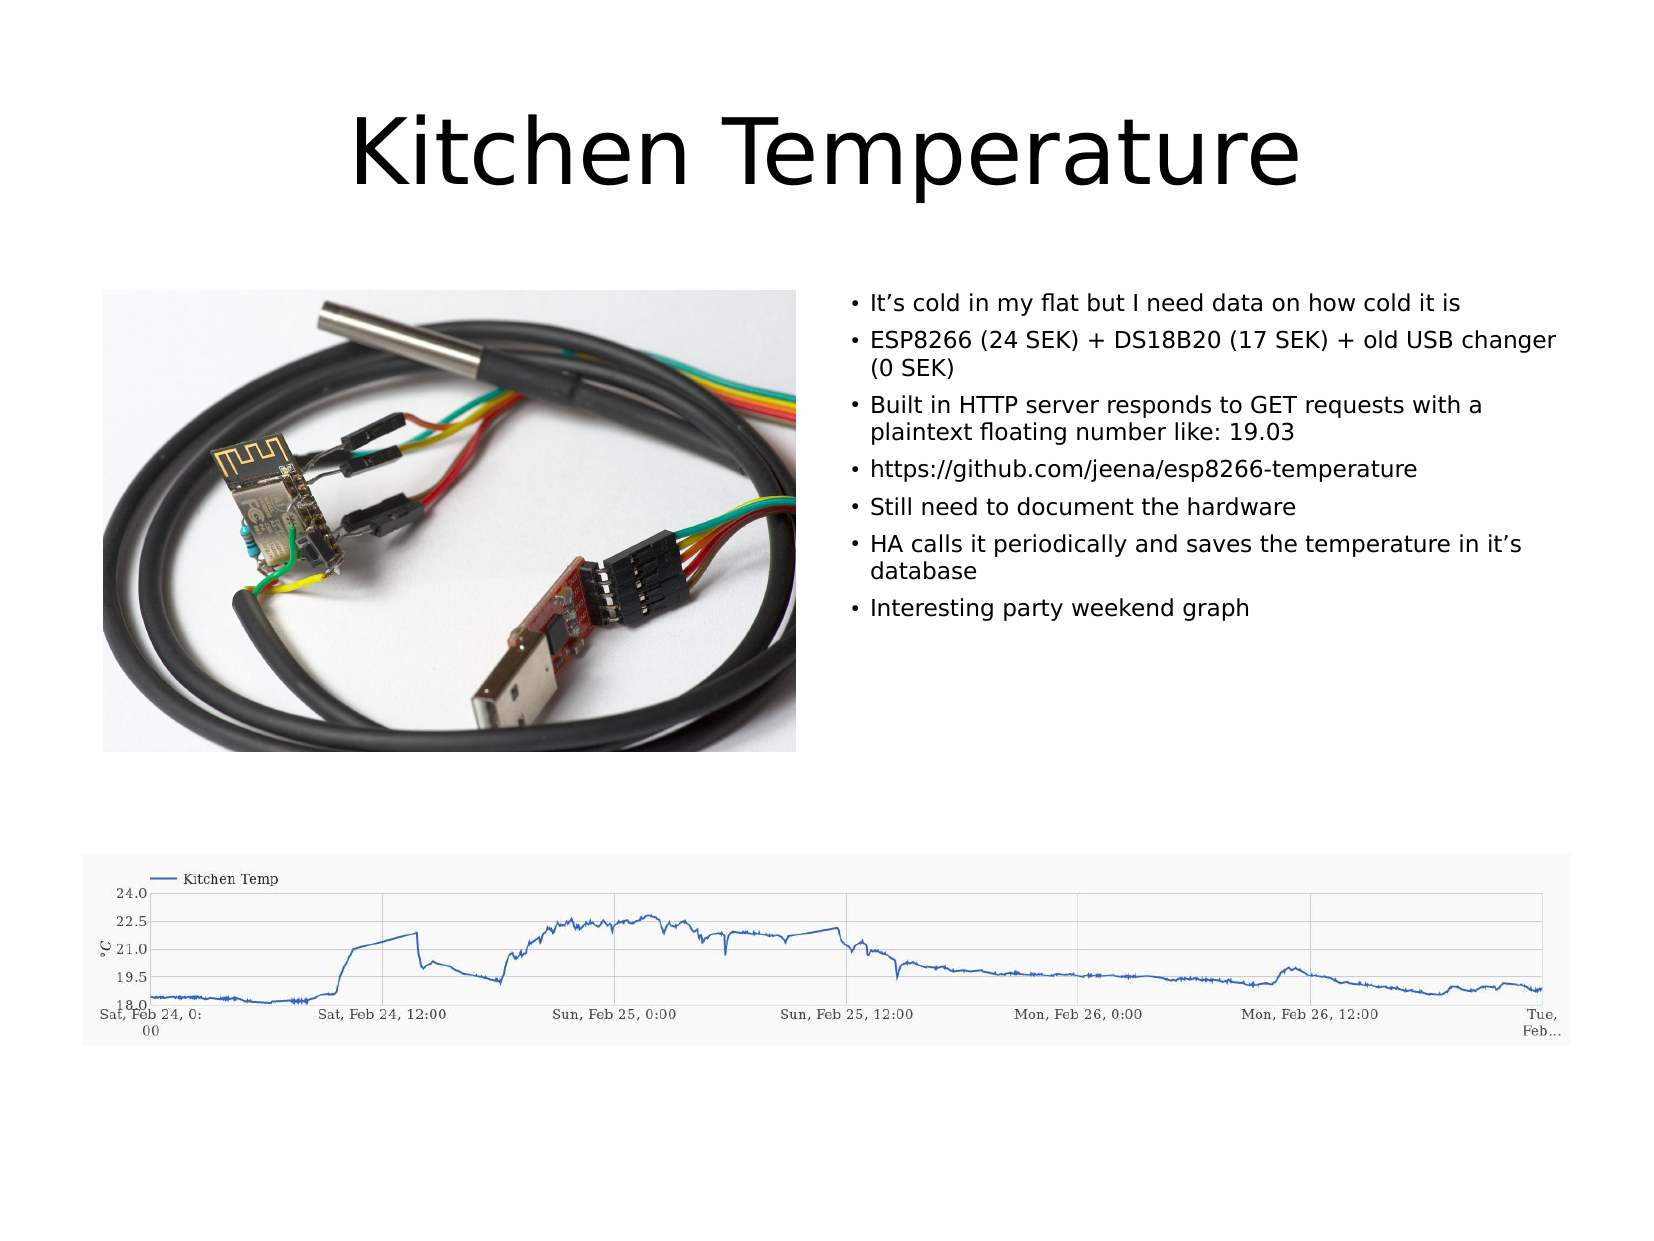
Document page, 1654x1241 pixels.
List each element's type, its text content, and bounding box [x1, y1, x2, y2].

title Kitchen Temperature [82, 49, 1571, 257]
picture [82, 854, 1571, 1046]
list It’s cold in my flat but I need data on how cold it is ESP8266 (24 SEK) + DS18B20 (17 SEK) + old USB changer (0 SEK) Built in HTTP server responds to GET requests with a plaintext floating number like: 19.03 https://github.com/jeena/esp8266-temperature Still need to document the hardware HA calls it periodically and saves the temperature in it’s database Interesting party weekend graph [845, 290, 1572, 634]
picture [103, 290, 796, 752]
